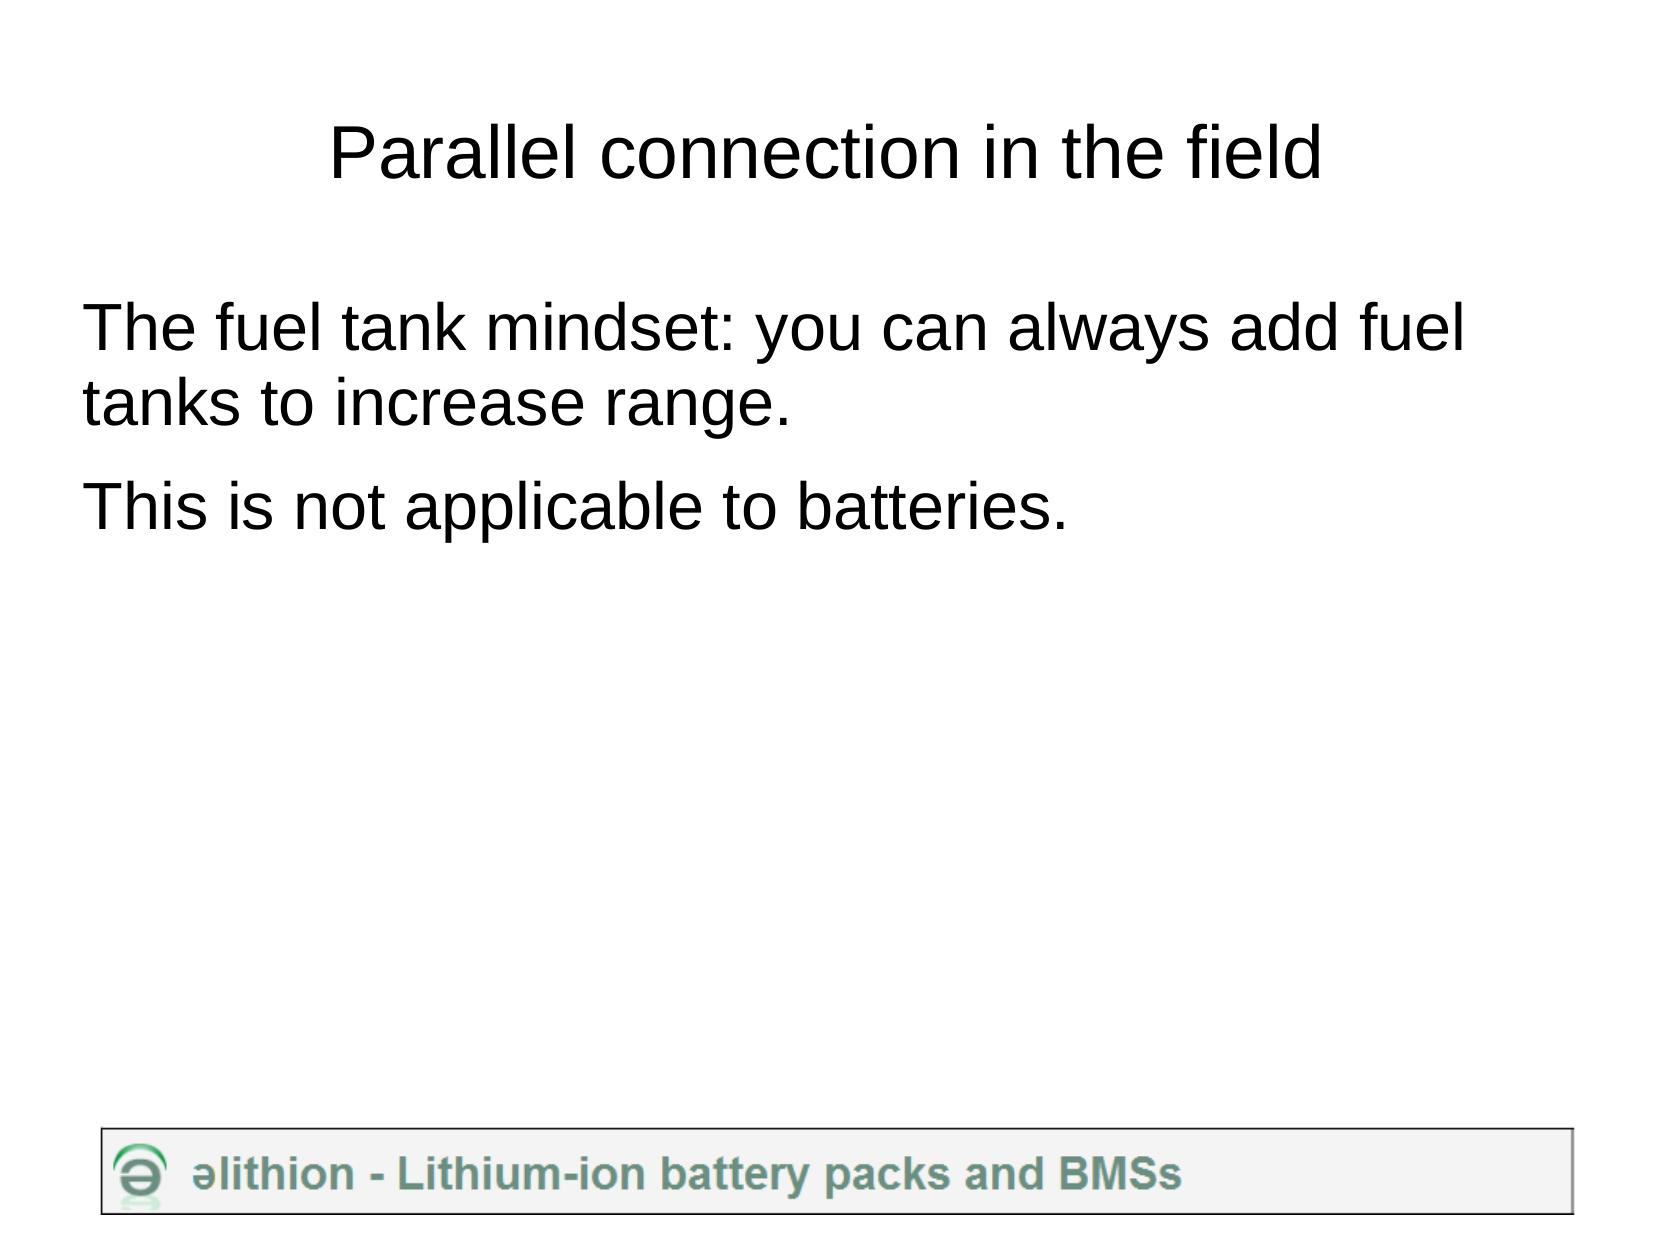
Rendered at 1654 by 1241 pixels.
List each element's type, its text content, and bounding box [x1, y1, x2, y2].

picture [98, 1125, 1576, 1215]
list The fuel tank mindset: you can always add fuel tanks to increase range. This is not applicable to batteries. [82, 290, 1561, 1081]
title Parallel connection in the field [82, 49, 1571, 257]
